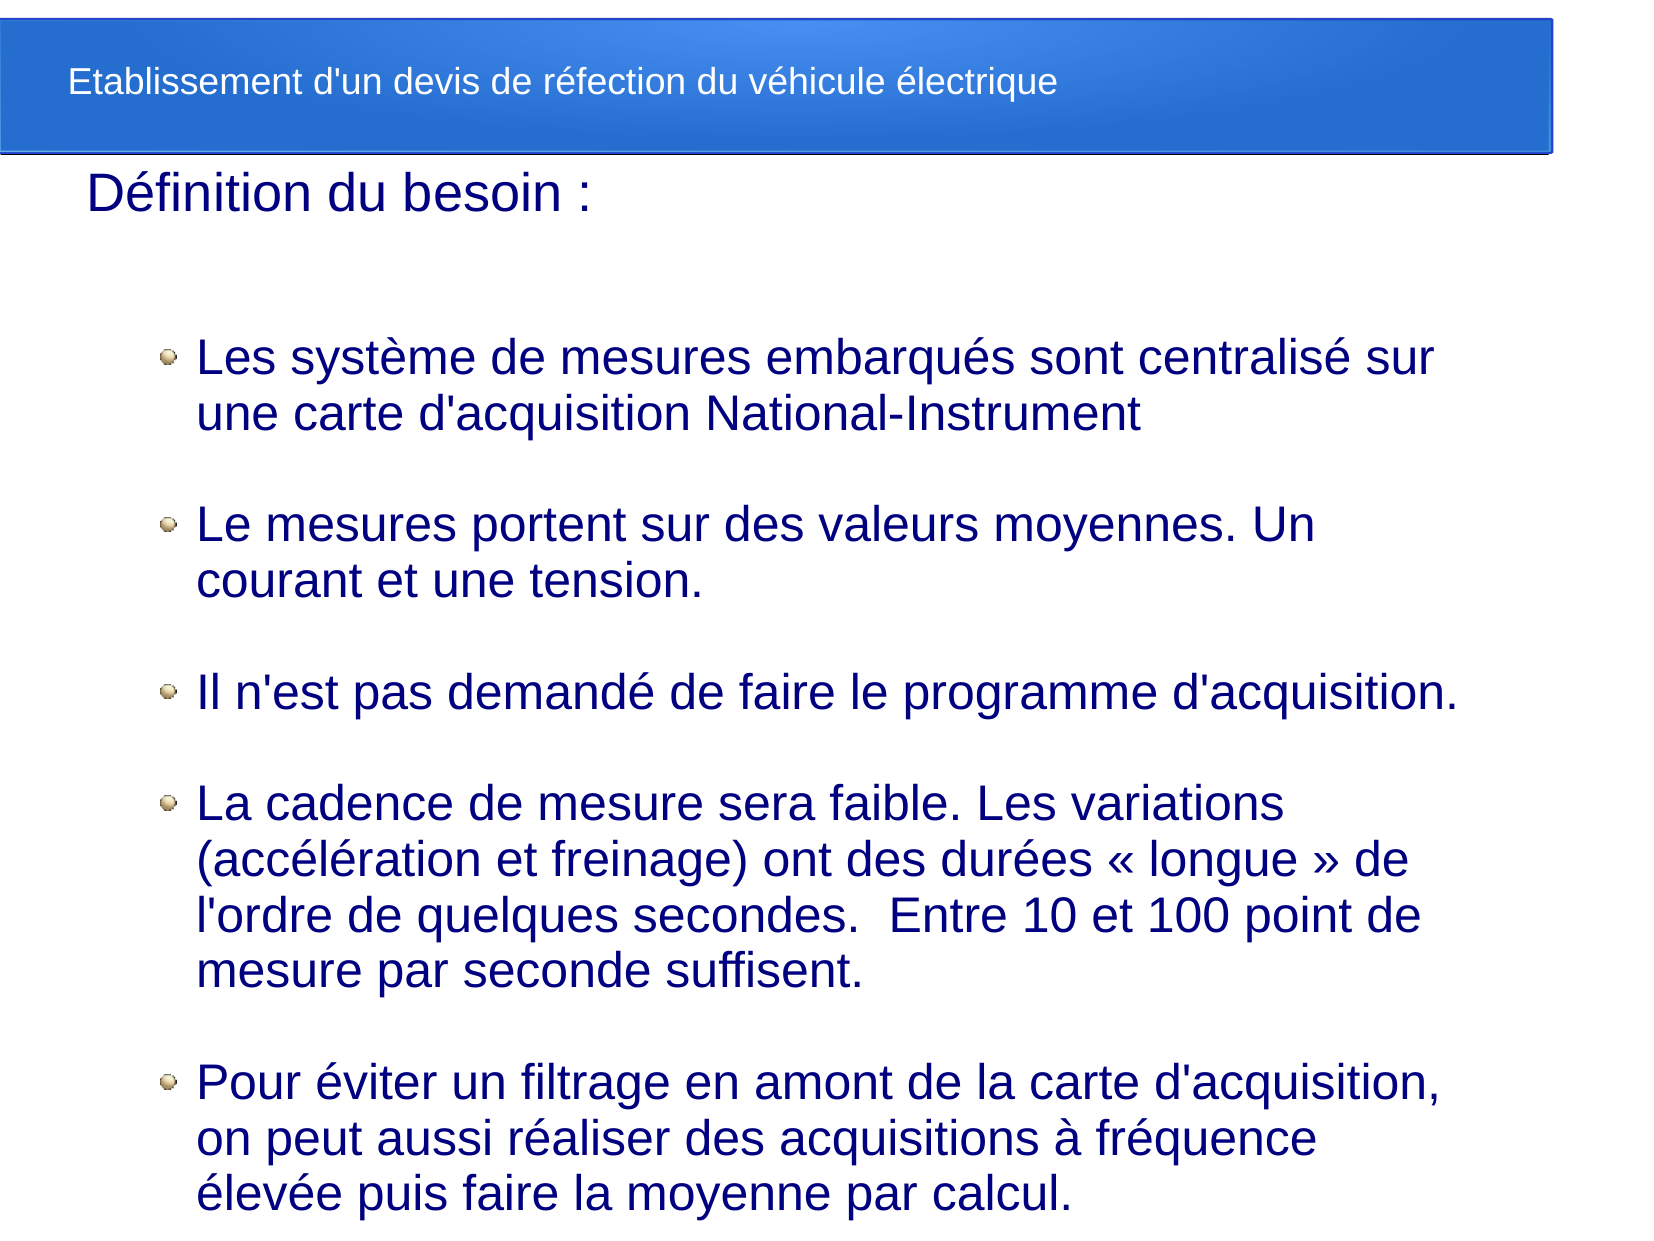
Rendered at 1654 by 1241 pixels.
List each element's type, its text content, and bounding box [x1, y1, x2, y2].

text_box Etablissement d'un devis de réfection du véhicule électrique [53, 53, 1076, 111]
text_box Les système de mesures embarqués sont centralisé sur une carte d'acquisition National-Instrument Le mesures portent sur des valeurs moyennes. Un courant et une tension. Il n'est pas demandé de faire le programme d'acquisition. La cadence de mesure sera faible. Les variations (accélération et freinage) ont des durées « longue » de l'ordre de quelques secondes. Entre 10 et 100 point de mesure par seconde suffisent. Pour éviter un filtrage en amont de la carte d'acquisition, on peut aussi réaliser des acquisitions à fréquence élevée puis faire la moyenne par calcul. [145, 266, 1476, 1229]
text_box Définition du besoin : [71, 155, 638, 231]
